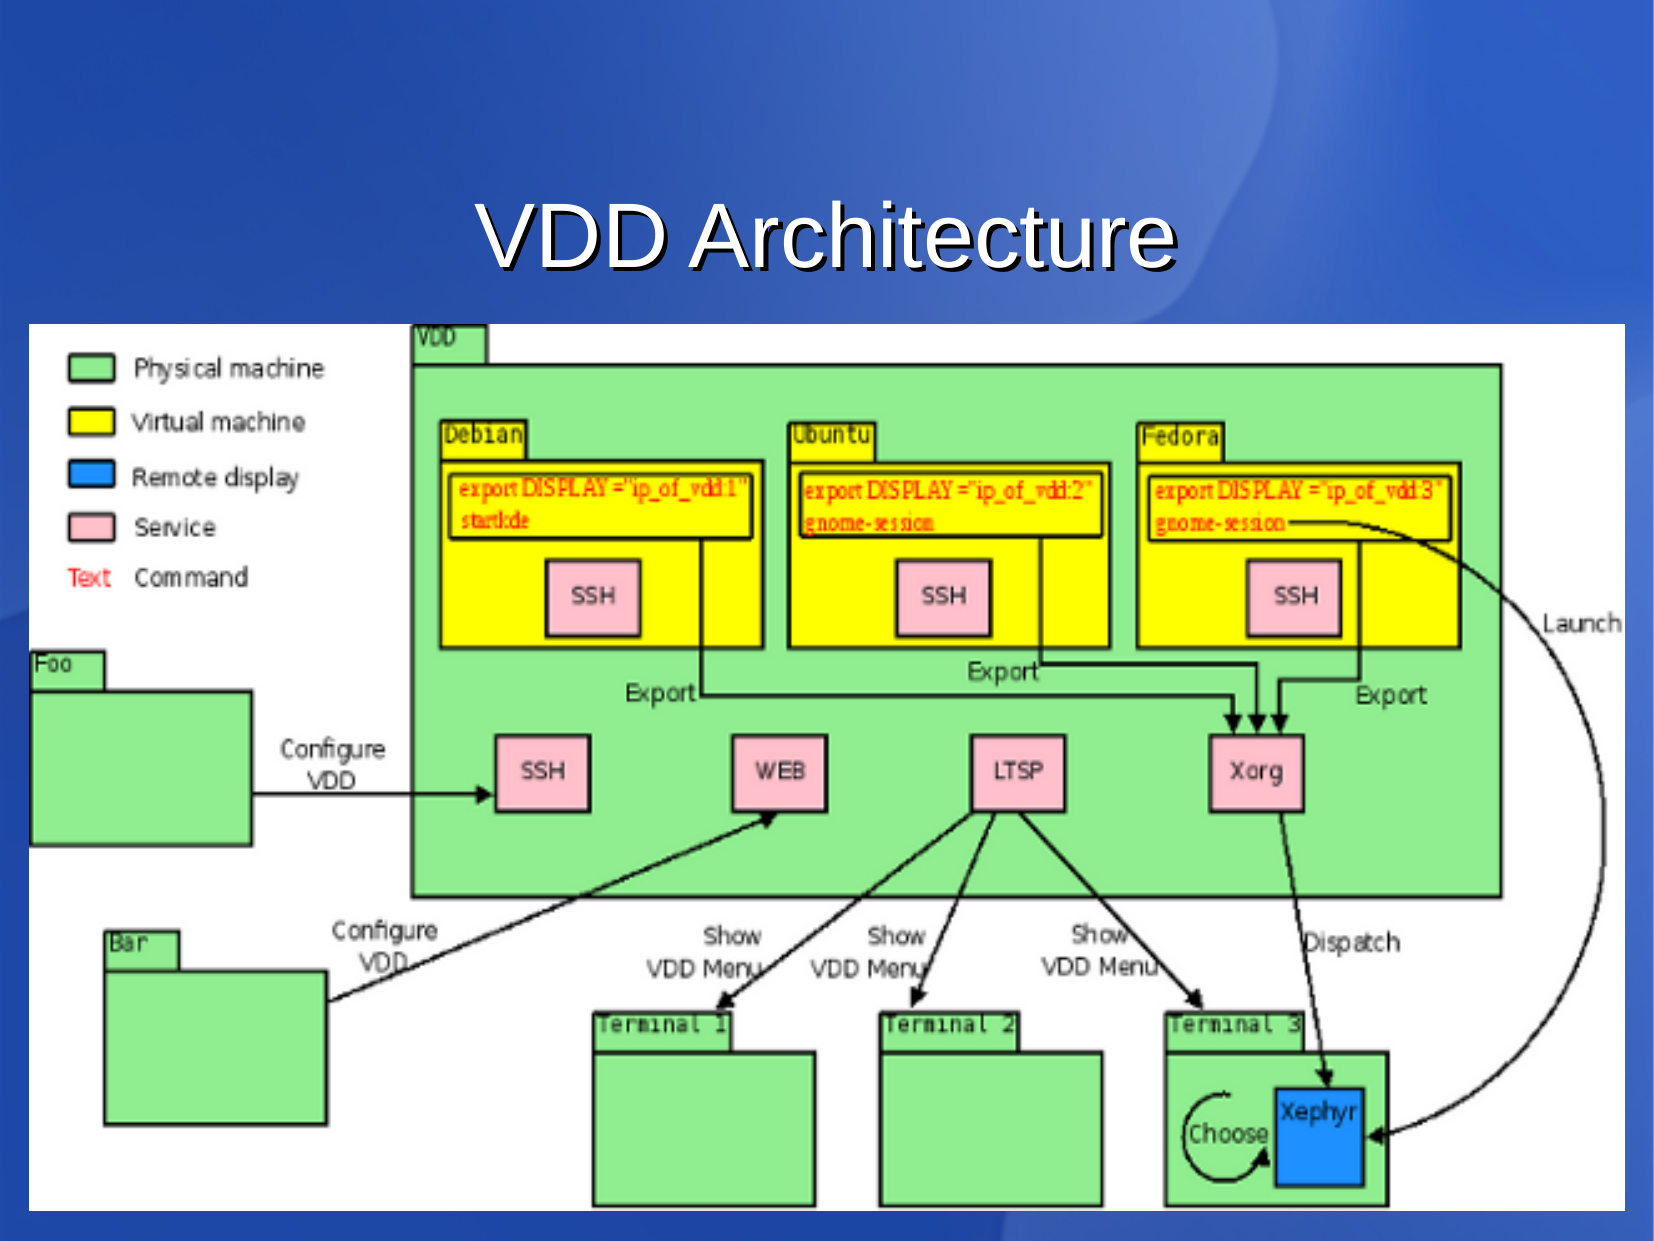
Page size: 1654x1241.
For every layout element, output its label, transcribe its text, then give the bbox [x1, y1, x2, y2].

title VDD Architecture [82, 139, 1571, 324]
picture [0, 0, 1654, 1241]
